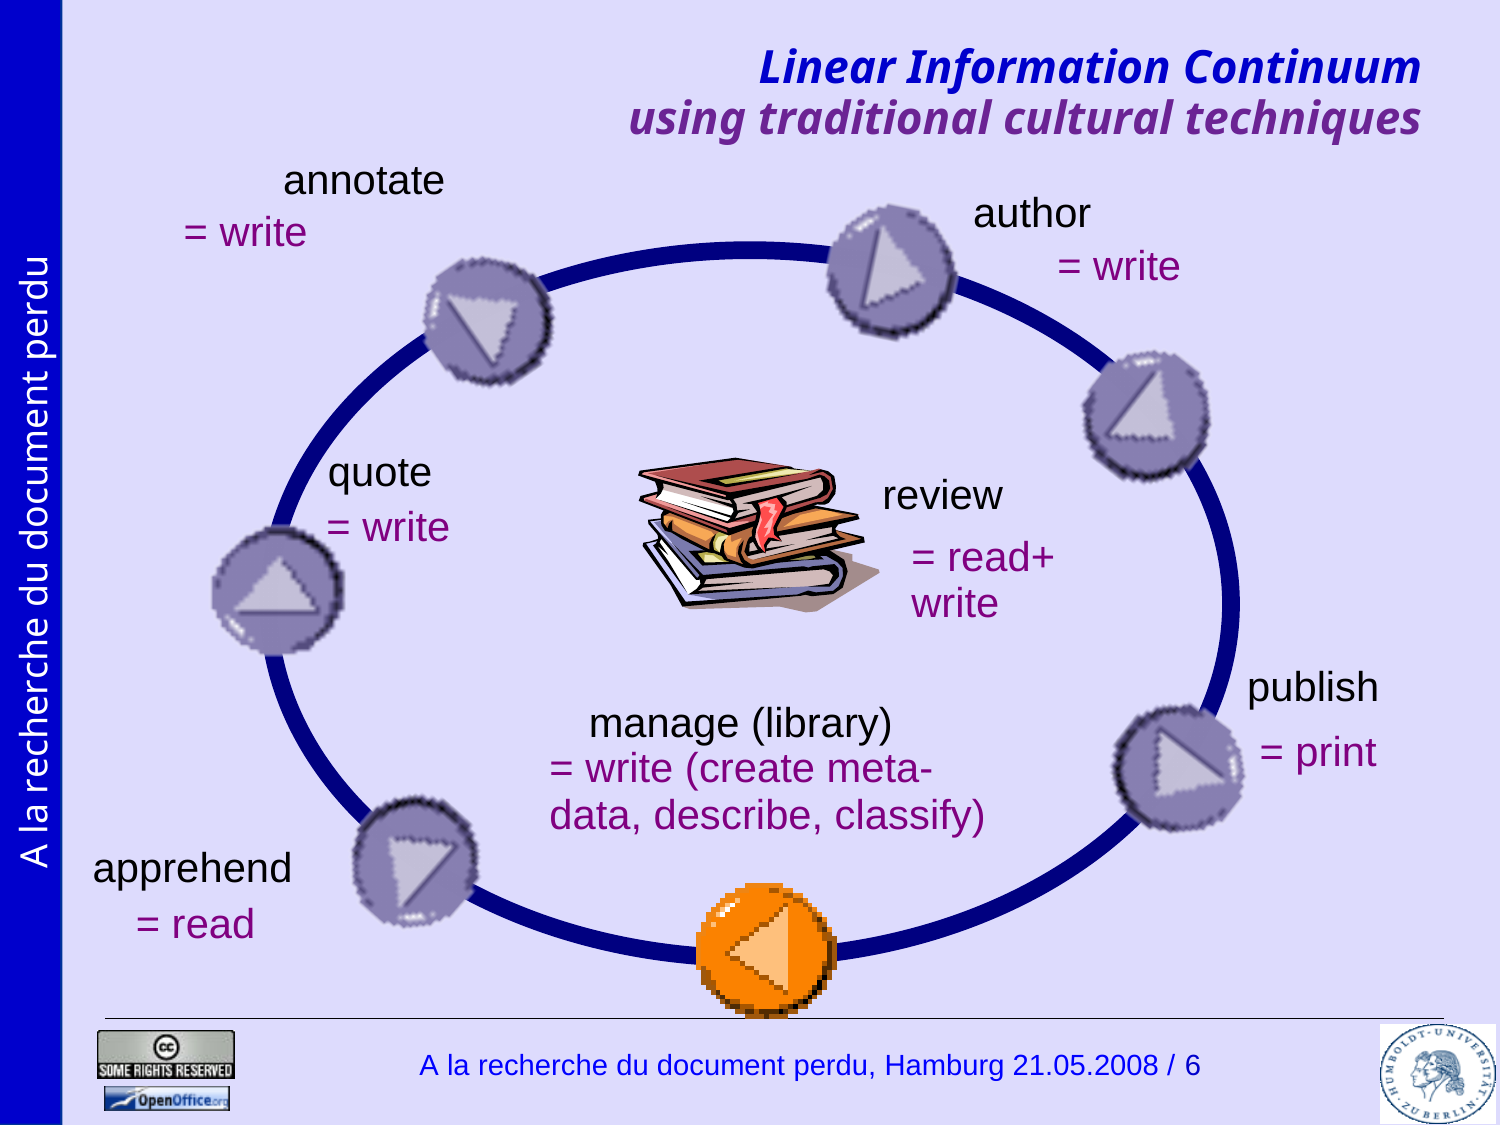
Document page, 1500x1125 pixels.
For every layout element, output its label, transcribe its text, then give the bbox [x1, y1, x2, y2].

picture [201, 521, 353, 664]
text_box publish [1247, 663, 1443, 720]
text_box author [973, 189, 1263, 246]
text_box = read+ write [911, 533, 1177, 590]
picture [384, 218, 588, 424]
picture [97, 1030, 235, 1079]
text_box = write [1057, 243, 1326, 299]
picture [1044, 311, 1250, 518]
picture [804, 182, 976, 360]
text_box quote [327, 448, 642, 505]
text_box = write (create meta- data, describe, classify) [549, 745, 774, 802]
title Linear Information Continuum using traditional cultural techniques [412, 0, 1438, 188]
text_box manage (library) [588, 700, 822, 756]
text_box review [882, 471, 1163, 528]
text_box = read [135, 900, 361, 957]
picture [311, 760, 518, 968]
text_box annotate [283, 156, 579, 213]
text_box = write [183, 208, 509, 265]
text_box = print [1259, 728, 1432, 784]
picture [104, 1086, 230, 1111]
picture [687, 874, 842, 1029]
picture [1076, 666, 1284, 872]
picture [1380, 1024, 1496, 1124]
text_box apprehend [92, 845, 326, 925]
picture [638, 457, 880, 613]
text_box = write [326, 503, 592, 560]
